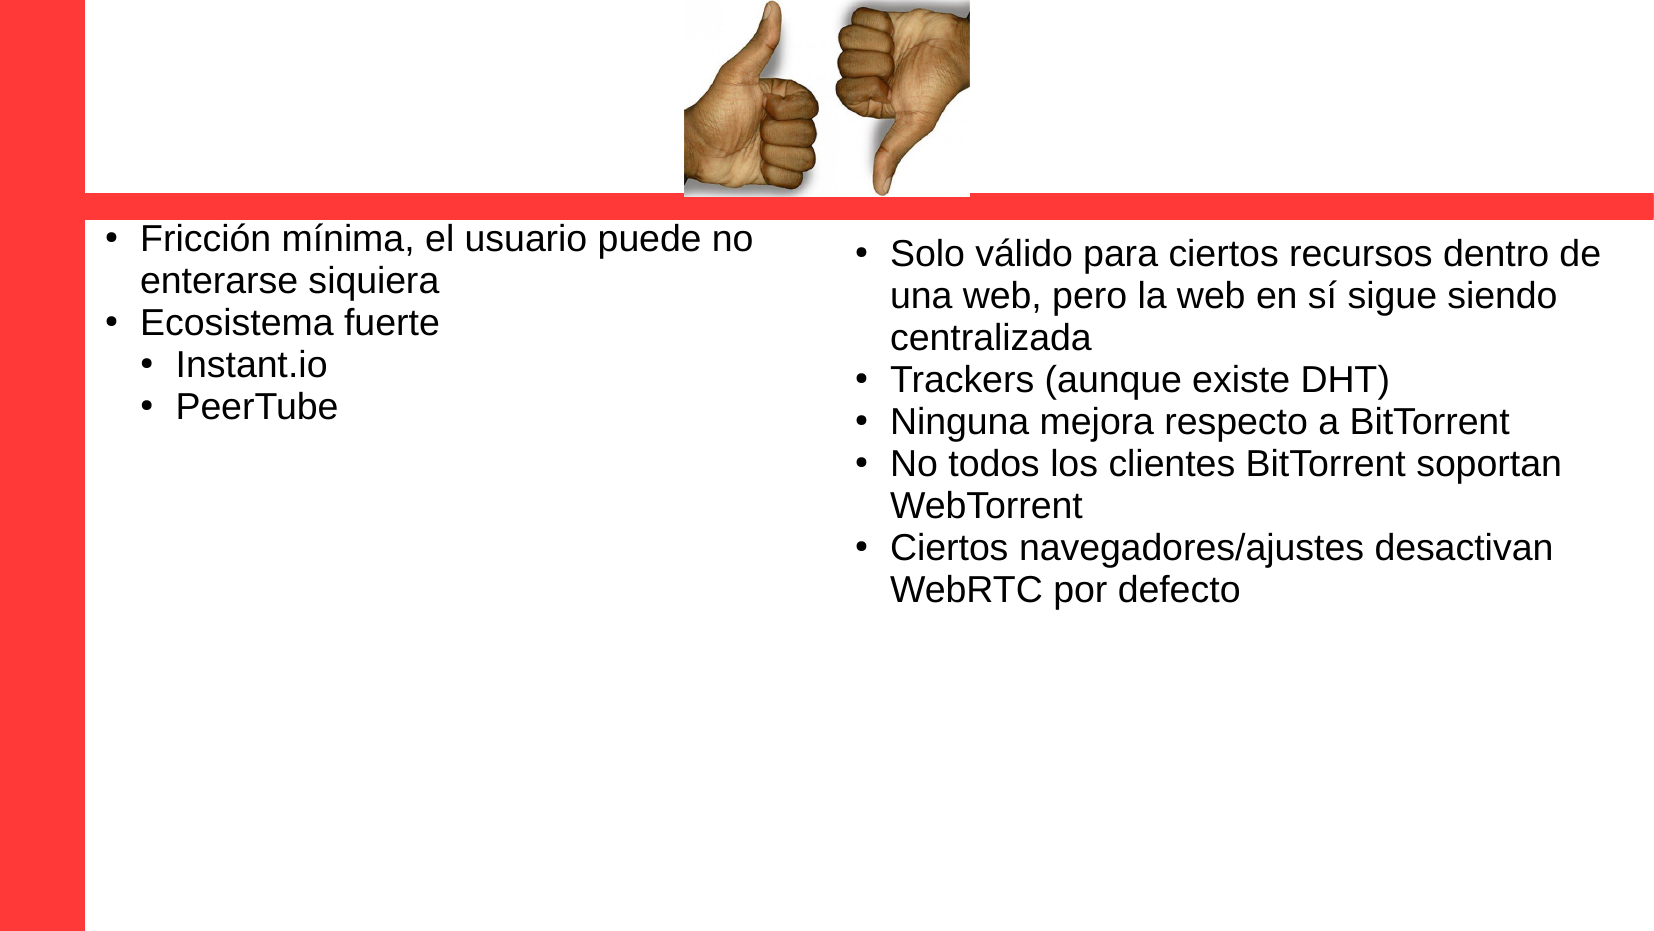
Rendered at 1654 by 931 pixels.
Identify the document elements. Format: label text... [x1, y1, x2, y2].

text_box Solo válido para ciertos recursos dentro de una web, pero la web en sí sigue siendo centralizada Trackers (aunque existe DHT) Ninguna mejora respecto a BitTorrent No todos los clientes BitTorrent soportan WebTorrent Ciertos navegadores/ajustes desactivan WebRTC por defecto [840, 225, 1654, 618]
picture [684, 0, 970, 197]
text_box Fricción mínima, el usuario puede no enterarse siquiera Ecosistema fuerte Instant.io PeerTube [90, 210, 826, 477]
